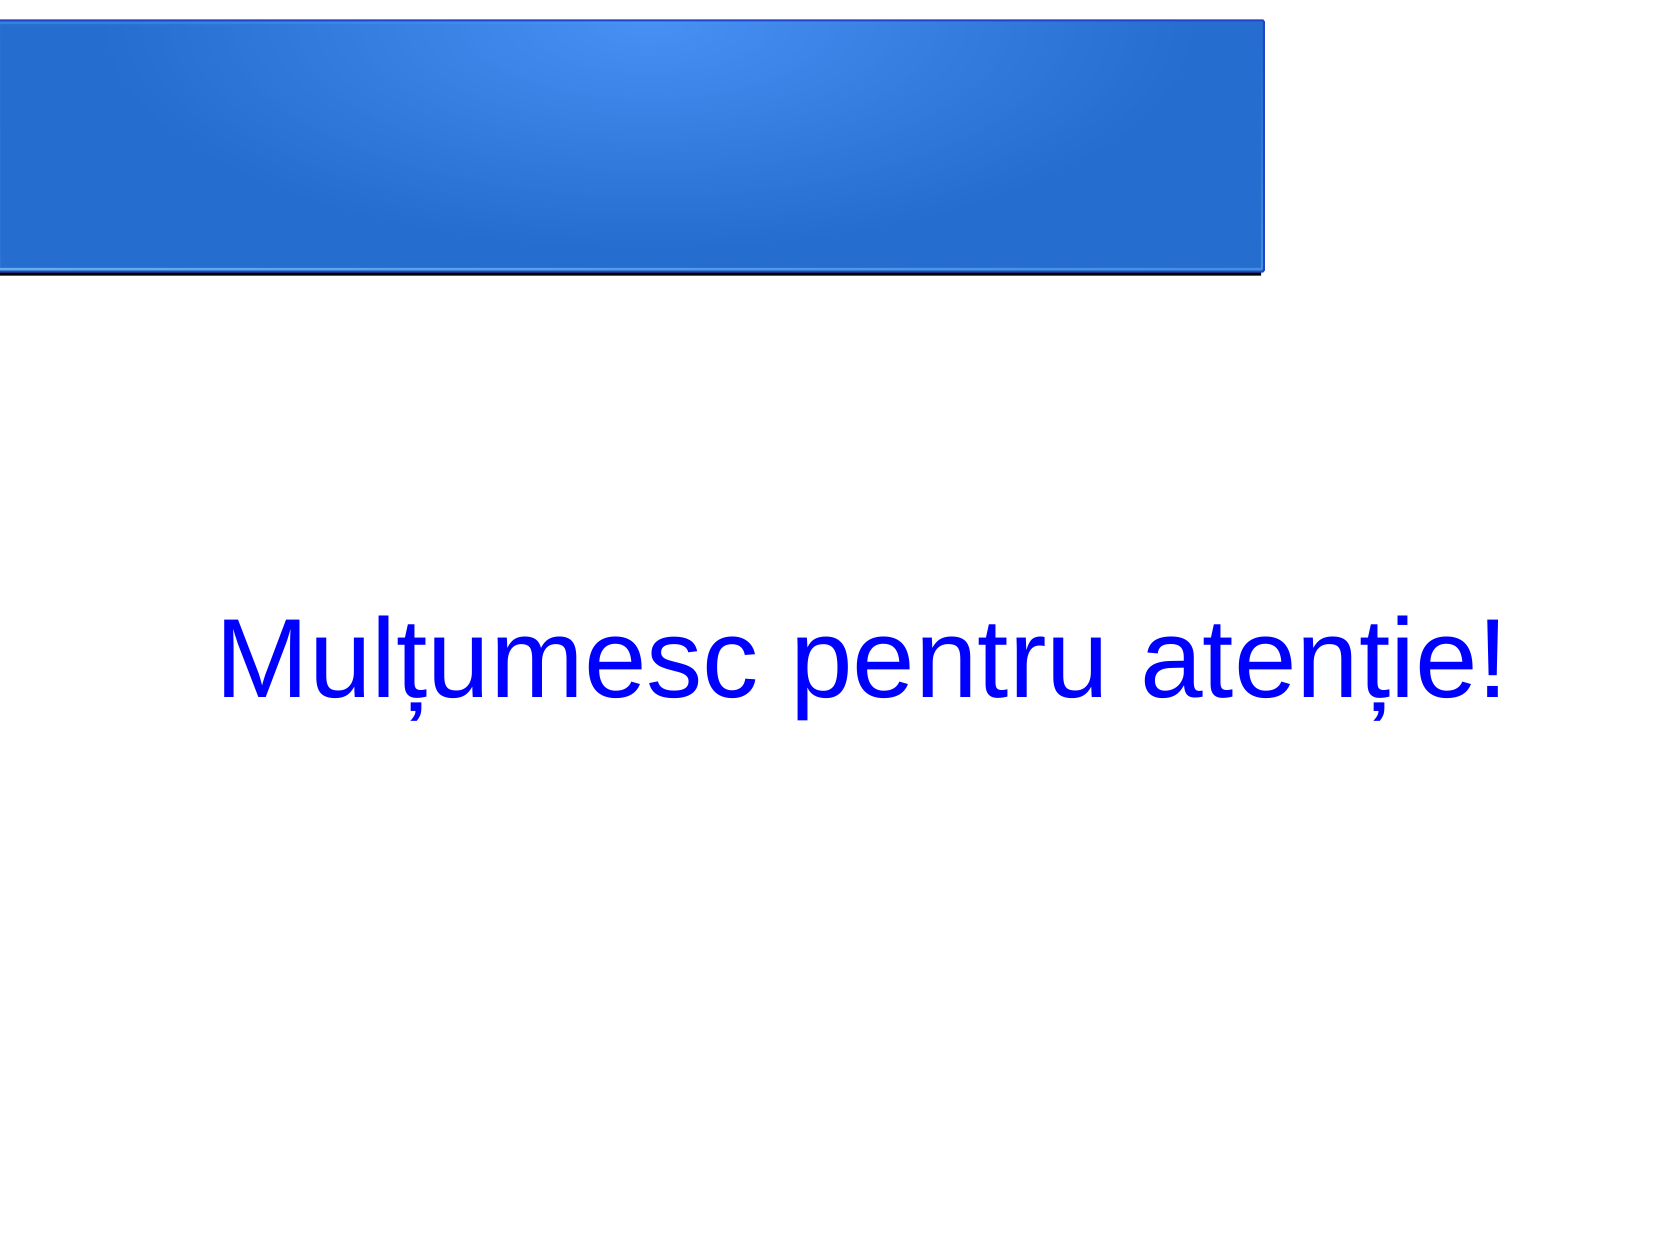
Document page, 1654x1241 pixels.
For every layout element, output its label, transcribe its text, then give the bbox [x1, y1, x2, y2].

list Mulțumesc pentru atenție! [82, 299, 1571, 1019]
